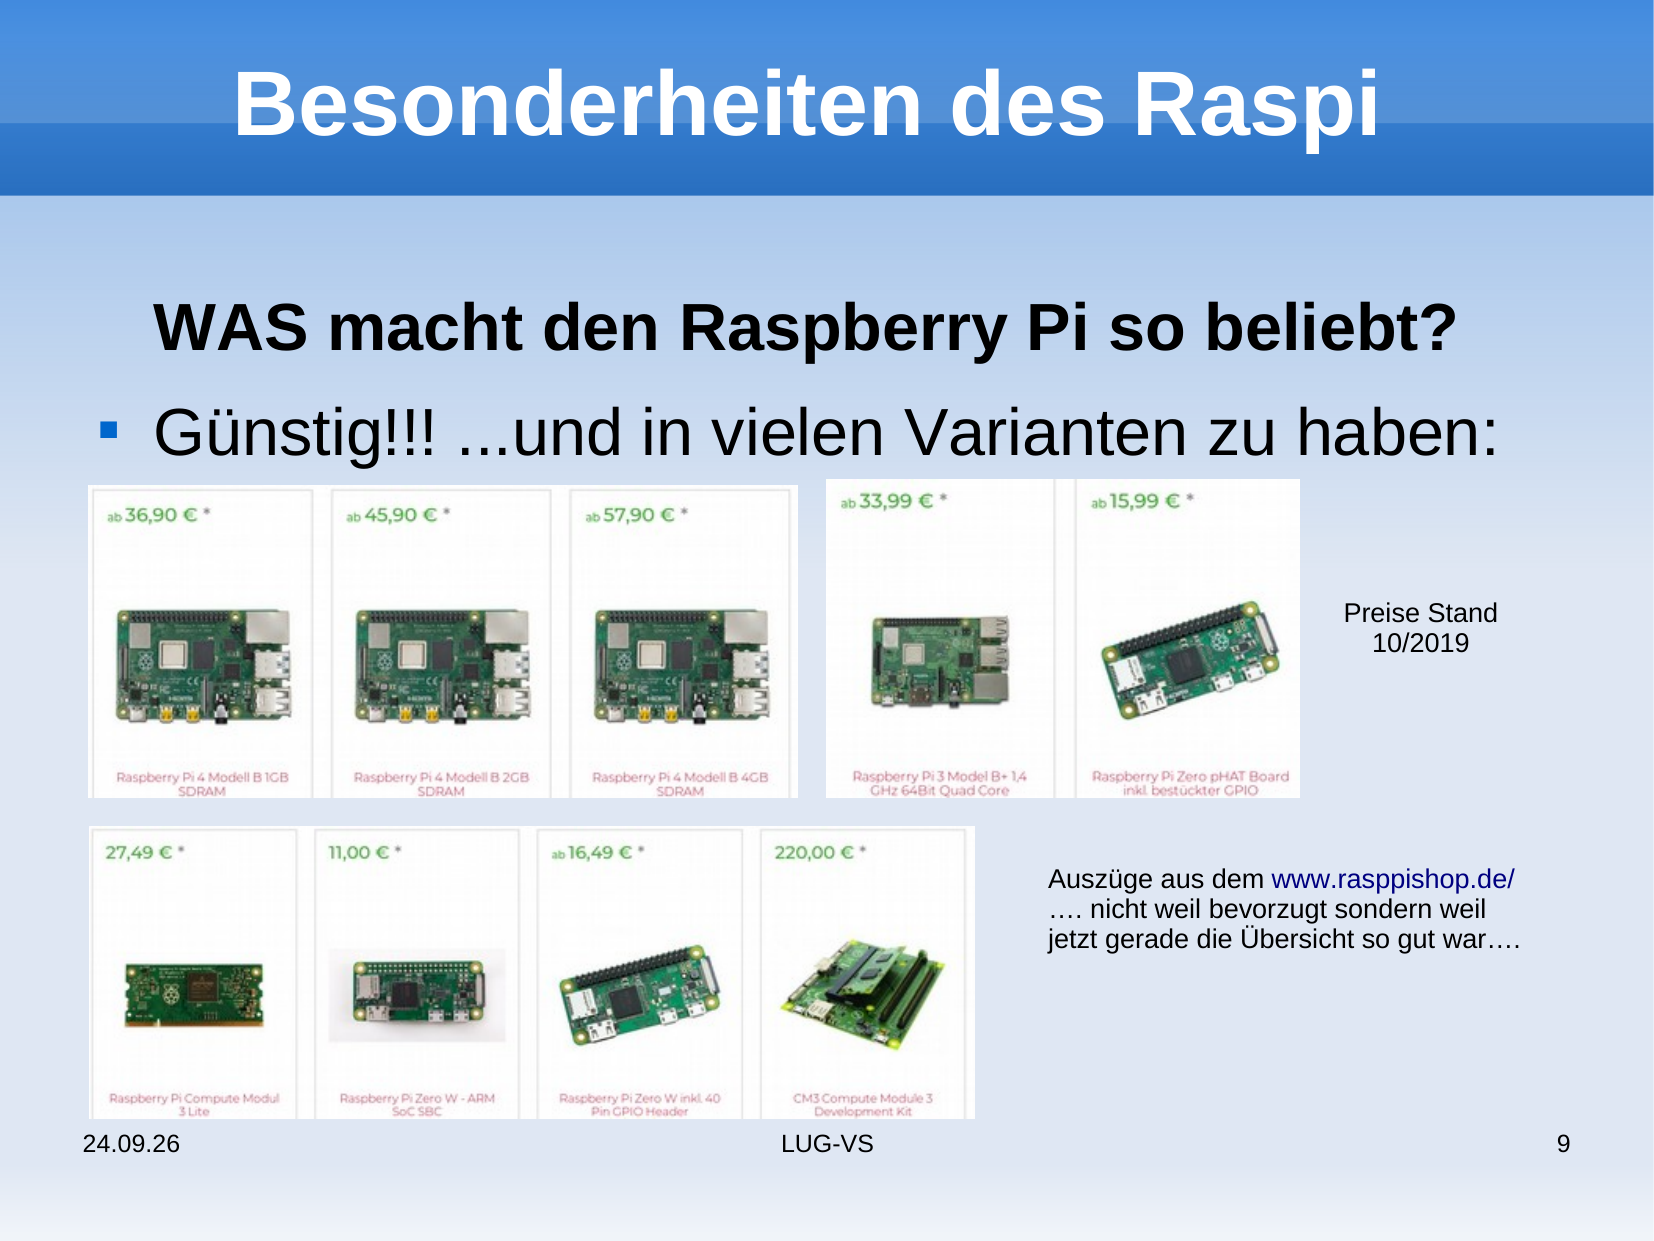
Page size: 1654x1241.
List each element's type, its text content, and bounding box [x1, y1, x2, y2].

text_box Auszüge aus dem www.rasppishop.de/ …. nicht weil bevorzugt sondern weil jetzt gerade die Übersicht so gut war…. [1033, 856, 1551, 975]
picture [0, 0, 1654, 1241]
text_box Preise Stand 10/2019 [1328, 590, 1513, 666]
list WAS macht den Raspberry Pi so beliebt? Günstig!!! ...und in vielen Varianten zu haben: [82, 290, 1571, 1109]
title Besonderheiten des Raspi [76, 0, 1565, 208]
